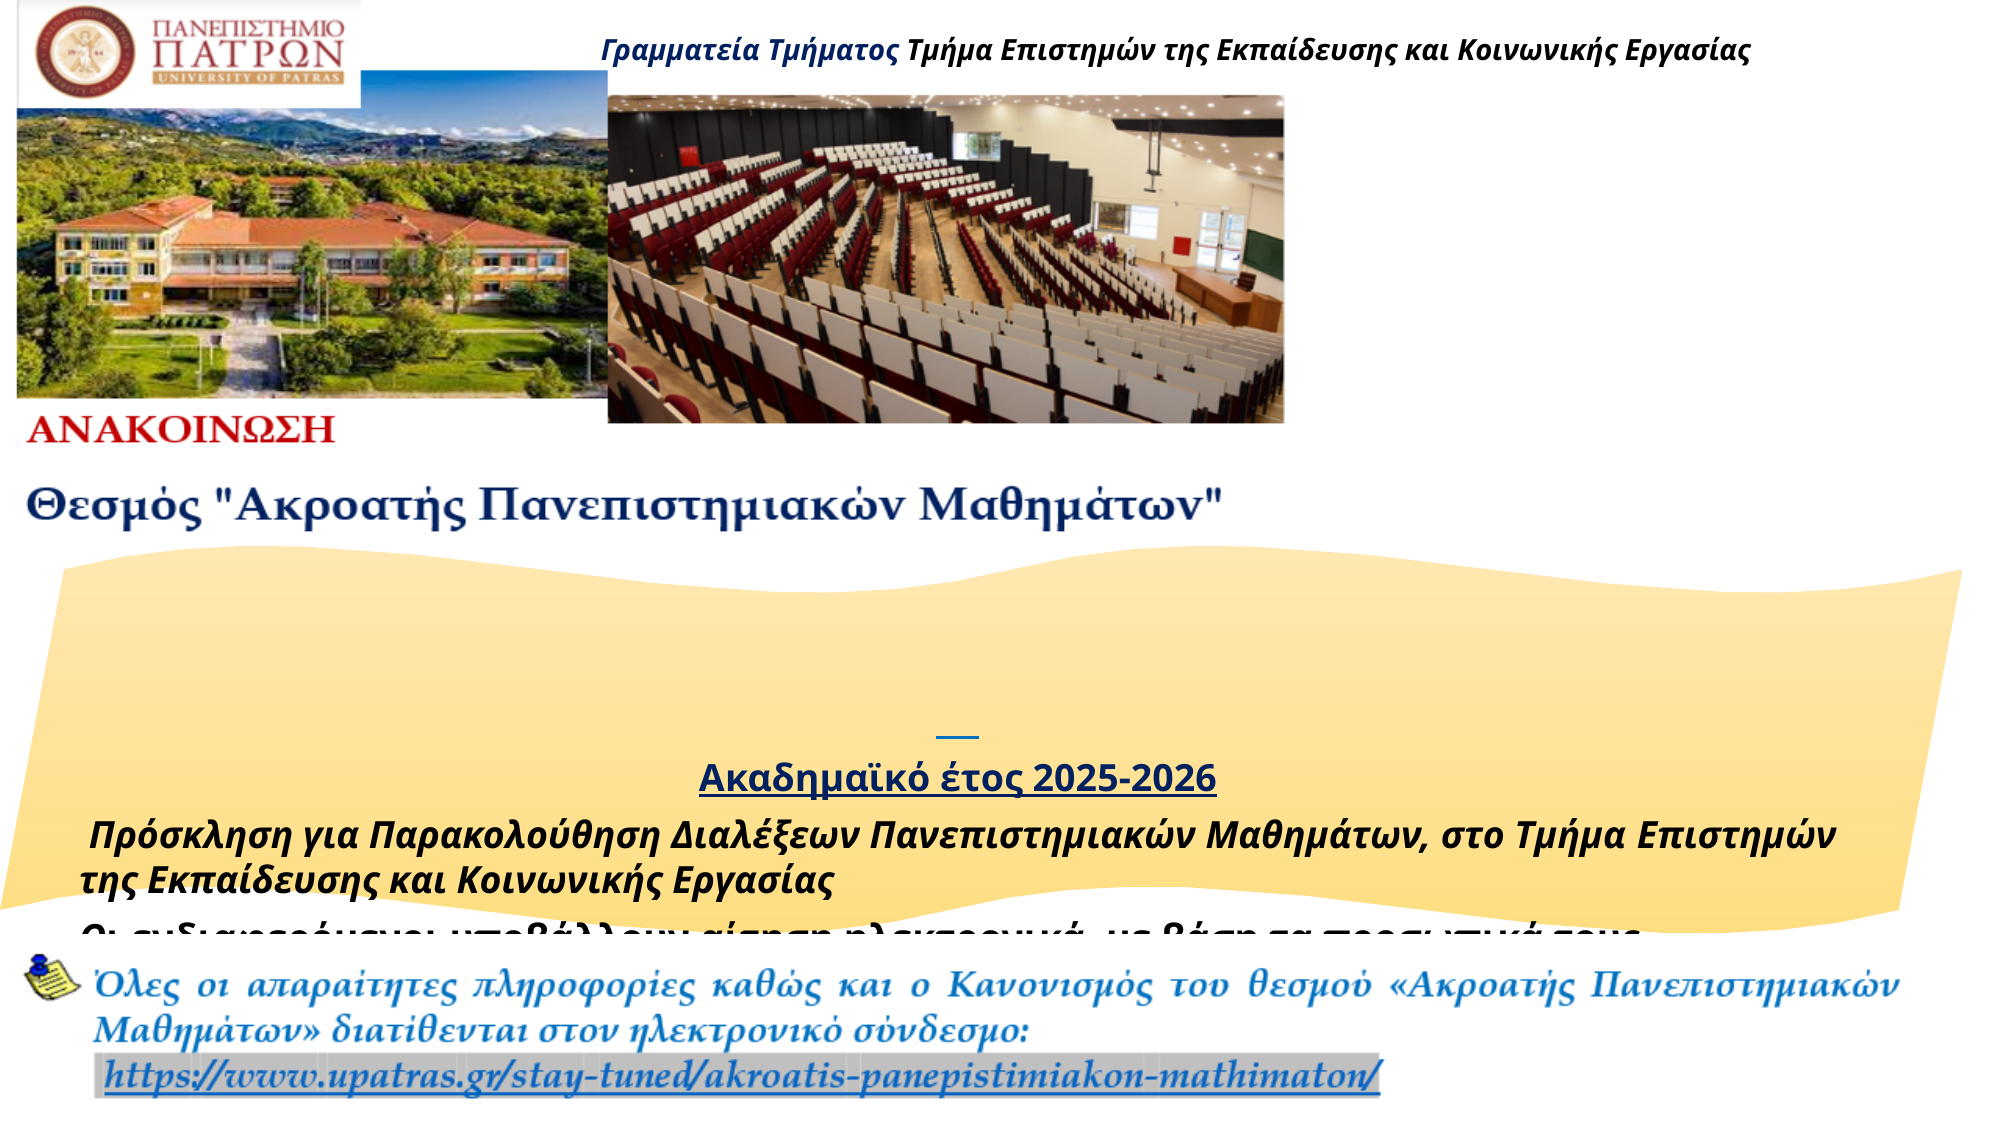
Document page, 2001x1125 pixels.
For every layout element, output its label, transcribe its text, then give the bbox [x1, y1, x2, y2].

picture [3, 934, 1972, 1116]
picture [0, 0, 1976, 533]
text_box Aκαδημαϊκό έτος 2025-2026 Πρόσκληση για Παρακολούθηση Διαλέξεων Πανεπιστημιακών Μαθημάτων, στο Τμήμα Επιστημών της Εκπαίδευσης και Κοινωνικής Εργασίας Οι ενδιαφερόμενοι υποβάλλουν αίτηση ηλεκτρονικά, με βάση τα προσωπικά τους ενδιαφέροντα, από 25/08/2025 έως 15/09/2025, για το χειμερινό εξάμηνο και από 12/01/2026 έως 02/02/2026 για το εαρινό εξάμηνο, στο σύνδεσμο: http://auditor.upatras.gr/ ( ο σύνδεσμος θα ενεργοποιηθεί με την έναρξη του χρονικού διαστήματος υποβολής των αιτήσεων) [0, 545, 1963, 934]
text_box Γραμματεία Τμήματος Τμήμα Επιστημών της Εκπαίδευσης και Κοινωνικής Εργασίας [585, 23, 1963, 110]
